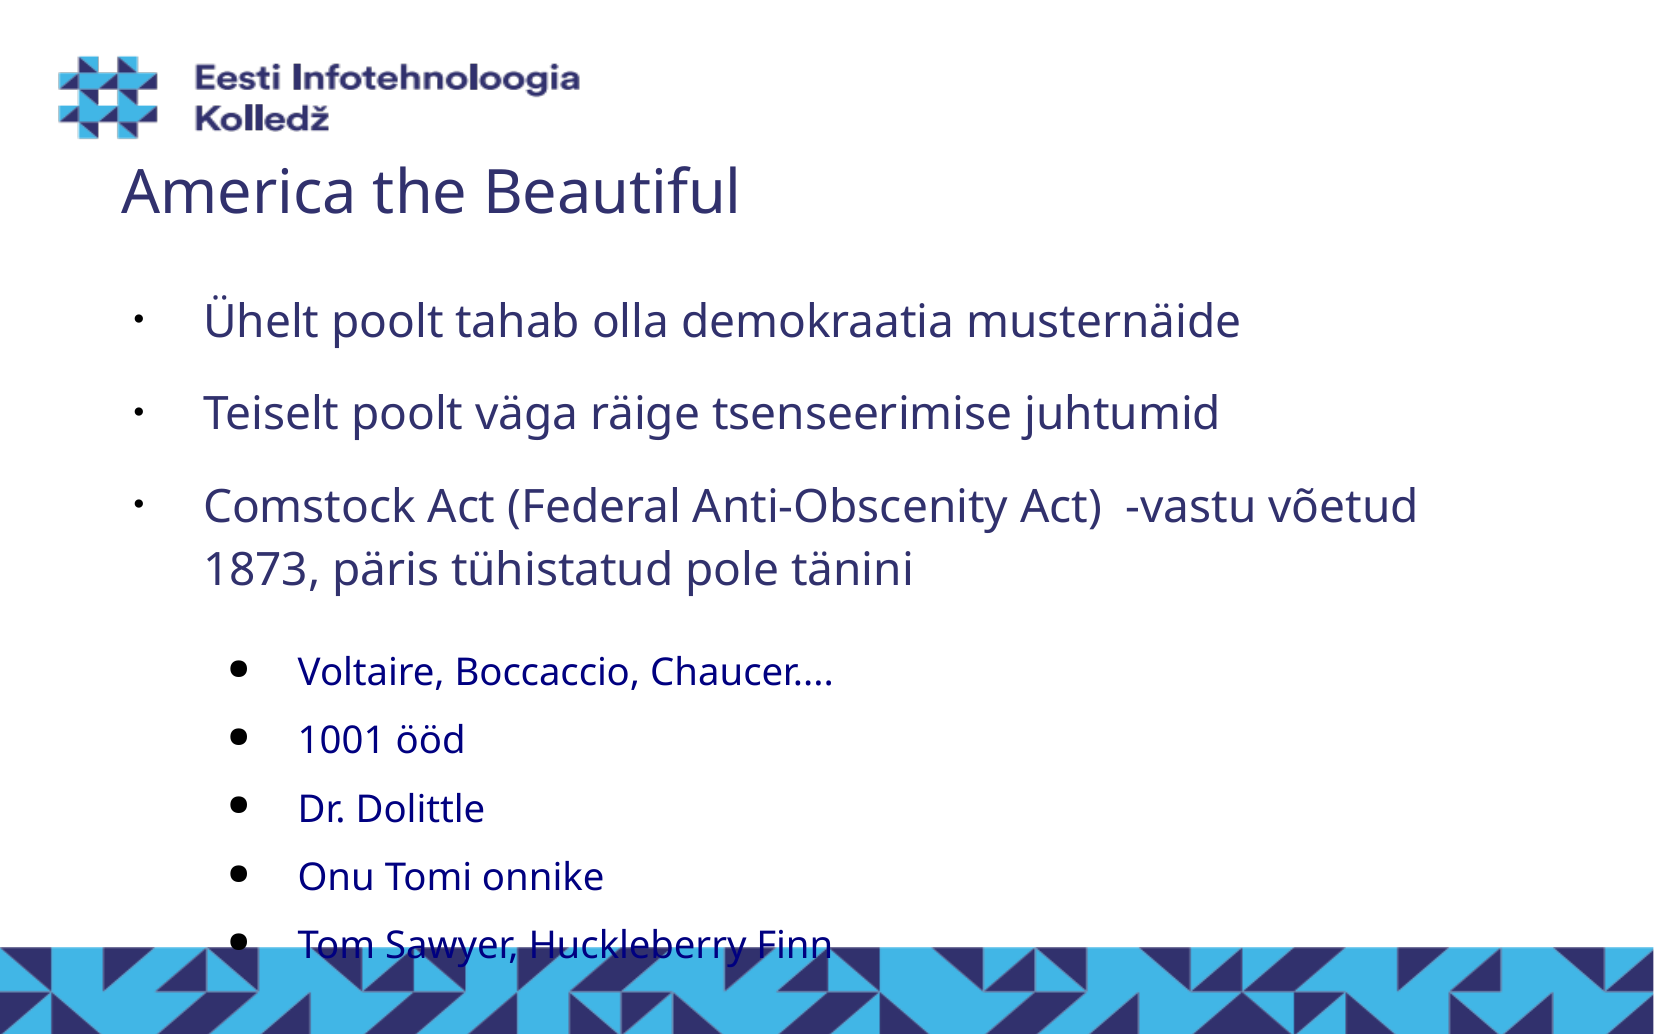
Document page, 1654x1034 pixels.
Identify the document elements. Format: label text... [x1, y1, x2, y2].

title America the Beautiful [121, 86, 1534, 287]
list Ühelt poolt tahab olla demokraatia musternäide Teiselt poolt väga räige tsenseerimise juhtumid Comstock Act (Federal Anti-Obscenity Act) -vastu võetud 1873, päris tühistatud pole tänini Voltaire, Boccaccio, Chaucer.... 1001 ööd Dr. Dolittle Onu Tomi onnike Tom Sawyer, Huckleberry Finn [121, 287, 1534, 939]
